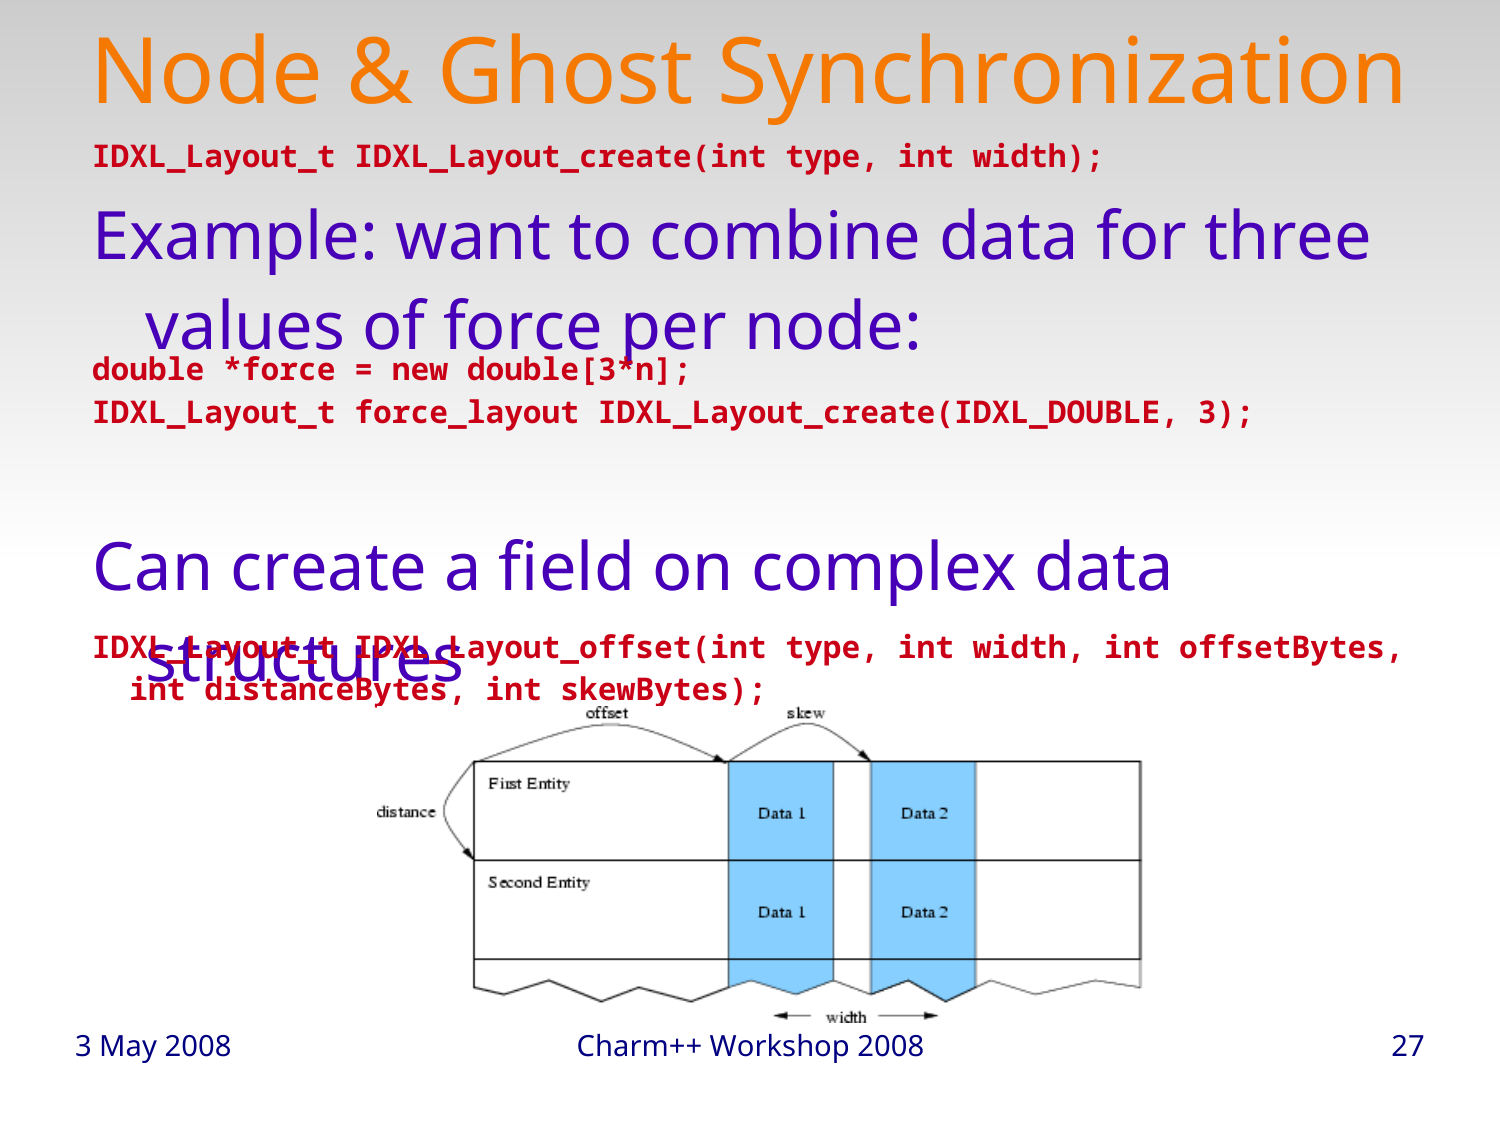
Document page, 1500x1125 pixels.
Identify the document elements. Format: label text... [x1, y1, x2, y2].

text_box double *force = new double[3*n]; IDXL_Layout_t force_layout IDXL_Layout_create(IDXL_DOUBLE, 3); [77, 339, 1307, 467]
picture [377, 706, 1144, 1023]
text_box IDXL_Layout_t IDXL_Layout_create(int type, int width); [77, 126, 1307, 217]
title Node & Ghost Synchronization [75, 0, 1425, 155]
text_box IDXL_Layout_t IDXL_Layout_offset(int type, int width, int offsetBytes, int distanceBytes, int skewBytes); [77, 617, 1420, 744]
list Example: want to combine data for three values of force per node: Can create a field on complex data structures [75, 187, 1425, 879]
